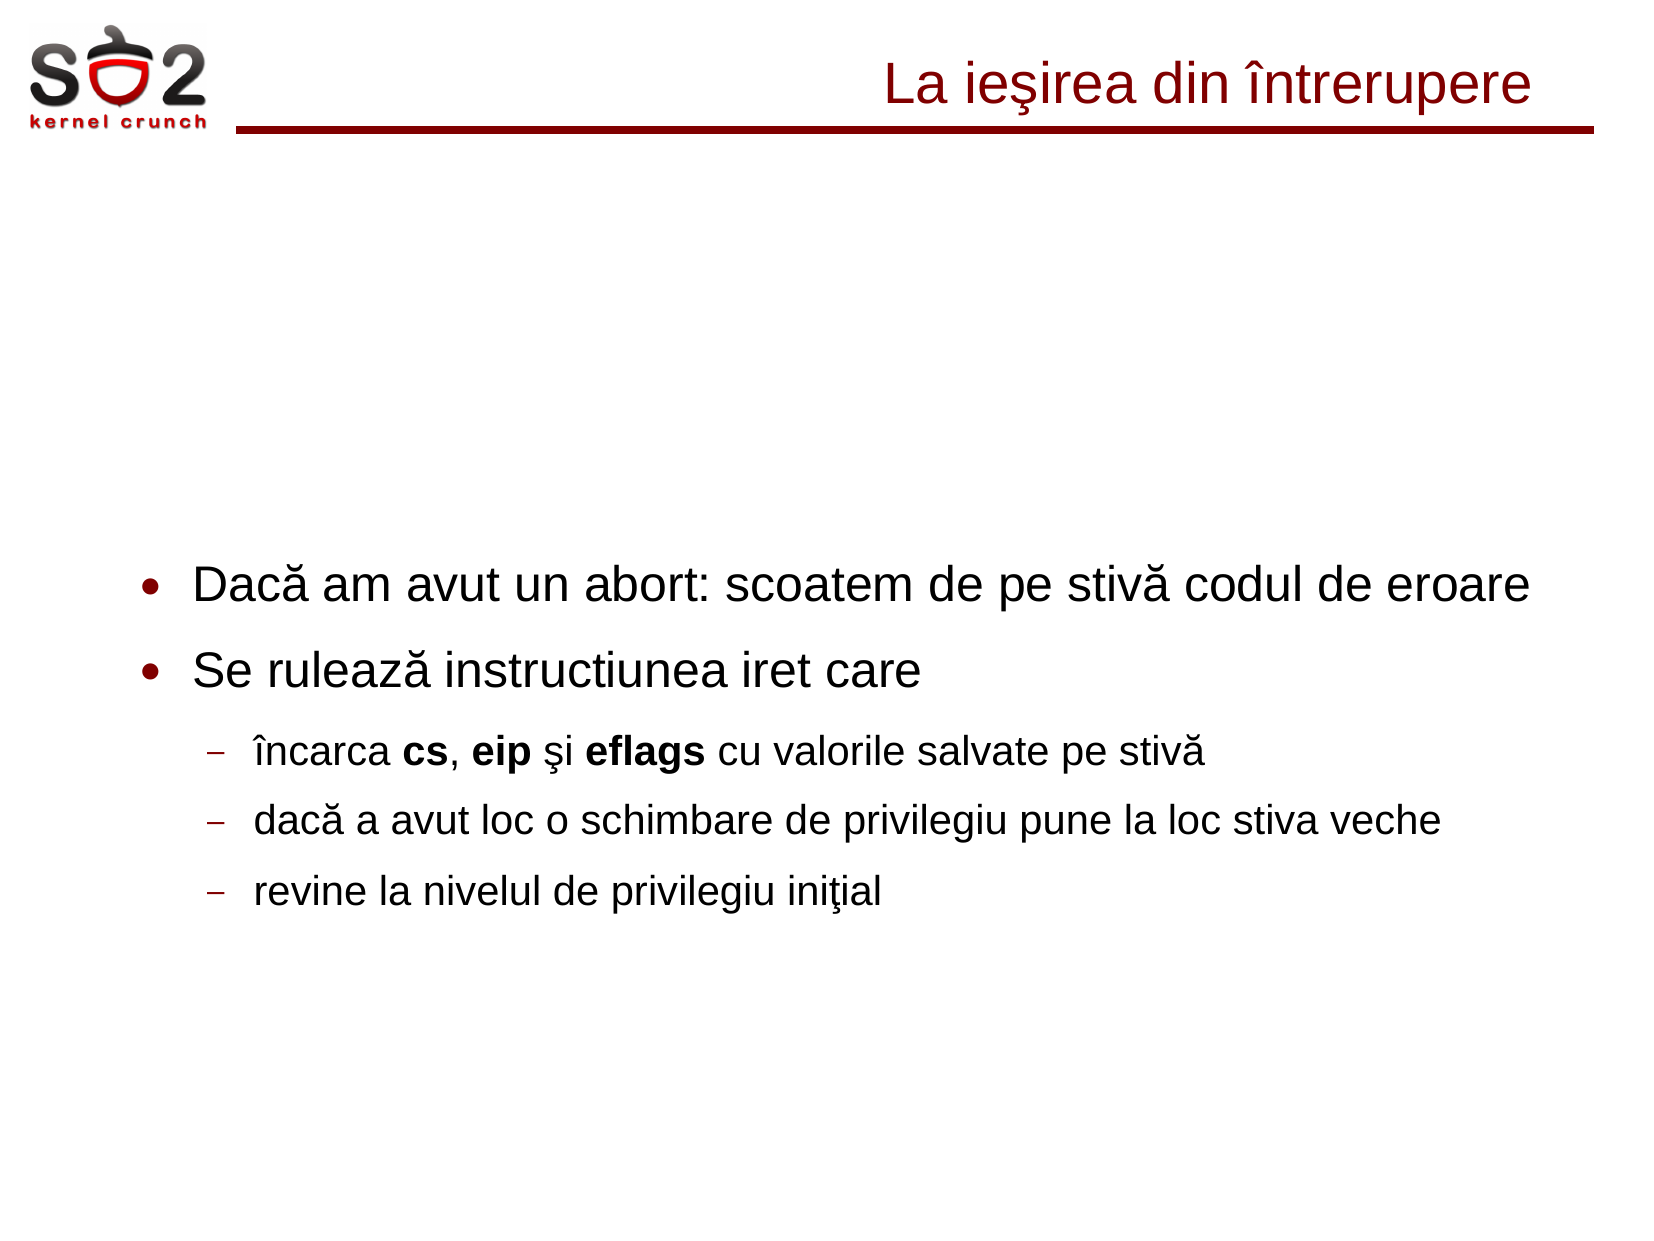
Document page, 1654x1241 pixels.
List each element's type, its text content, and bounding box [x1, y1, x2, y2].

picture [29, 23, 121, 130]
title La ieşirea din întrerupere [121, 0, 1534, 167]
list Dacă am avut un abort: scoatem de pe stivă codul de eroare Se rulează instructiunea iret care încarca cs, eip şi eflags cu valorile salvate pe stivă dacă a avut loc o schimbare de privilegiu pune la loc stiva veche revine la nivelul de privilegiu iniţial [121, 344, 1534, 1126]
